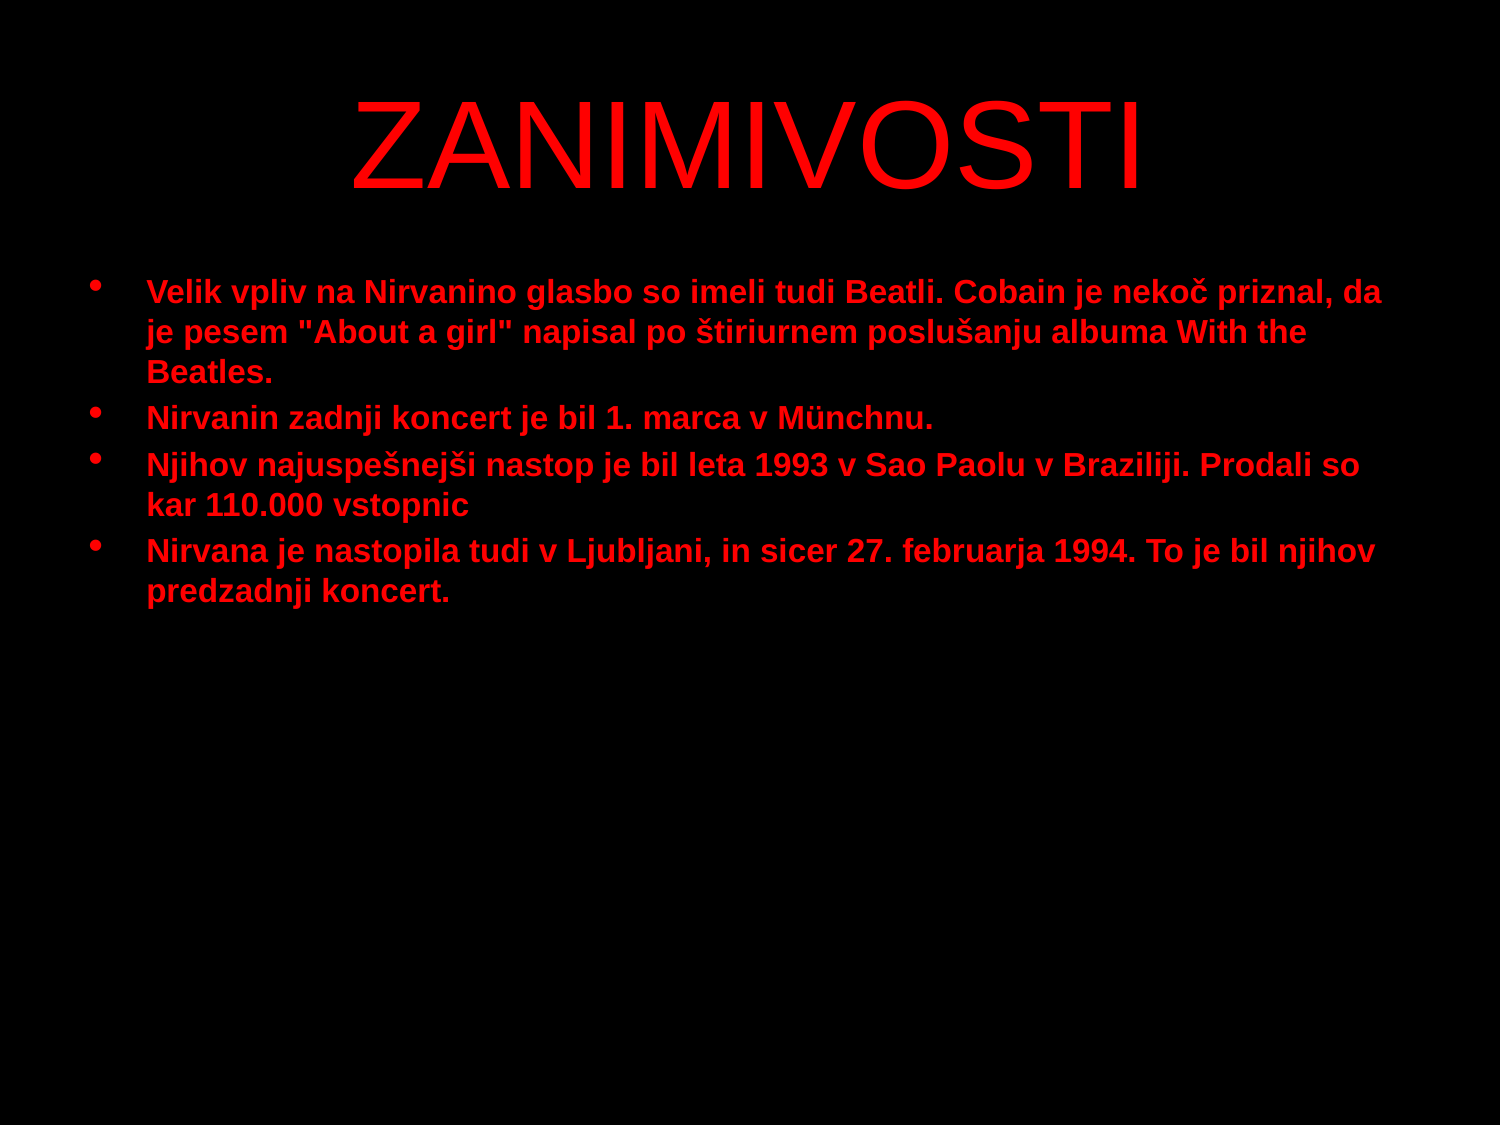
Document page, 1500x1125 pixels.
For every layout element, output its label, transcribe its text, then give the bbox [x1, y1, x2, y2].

title ZANIMIVOSTI [75, 45, 1425, 233]
list Velik vpliv na Nirvanino glasbo so imeli tudi Beatli. Cobain je nekoč priznal, da je pesem "About a girl" napisal po štiriurnem poslušanju albuma With the Beatles. Nirvanin zadnji koncert je bil 1. marca v Münchnu. Njihov najuspešnejši nastop je bil leta 1993 v Sao Paolu v Braziliji. Prodali so kar 110.000 vstopnic Nirvana je nastopila tudi v Ljubljani, in sicer 27. februarja 1994. To je bil njihov predzadnji koncert. [75, 262, 1425, 1005]
